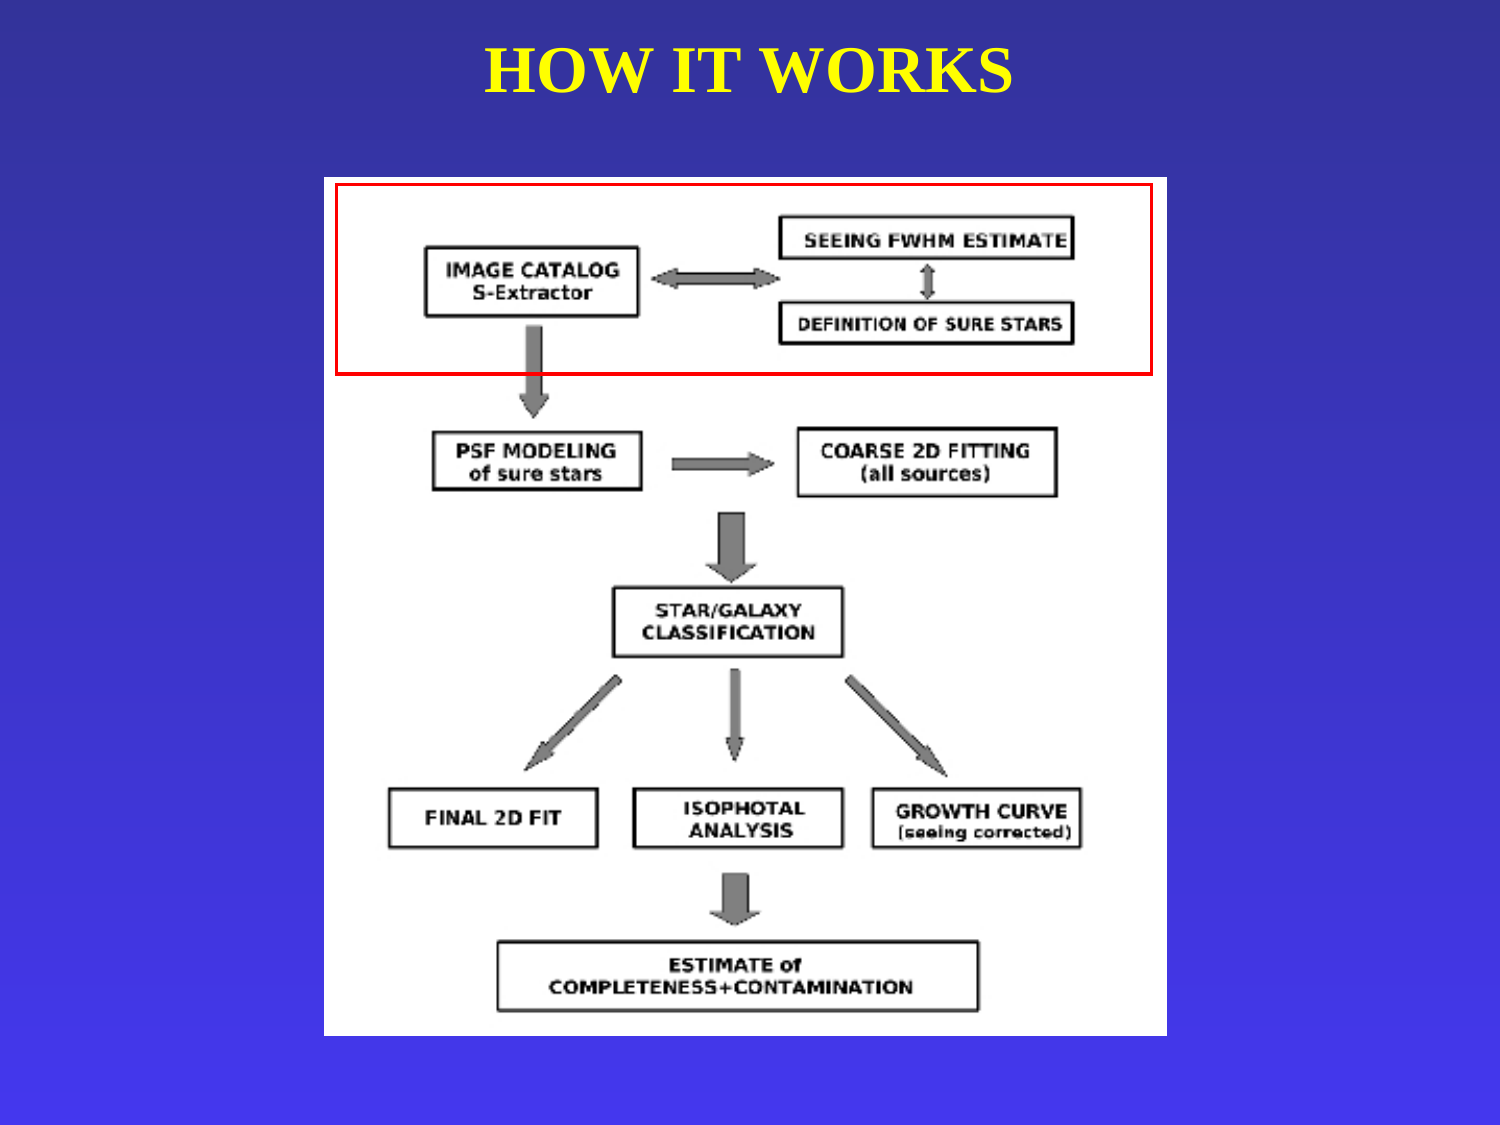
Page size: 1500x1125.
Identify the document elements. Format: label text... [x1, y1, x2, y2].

picture [324, 177, 1167, 1036]
text_box HOW IT WORKS [437, 30, 1064, 114]
text_box [336, 184, 1152, 374]
